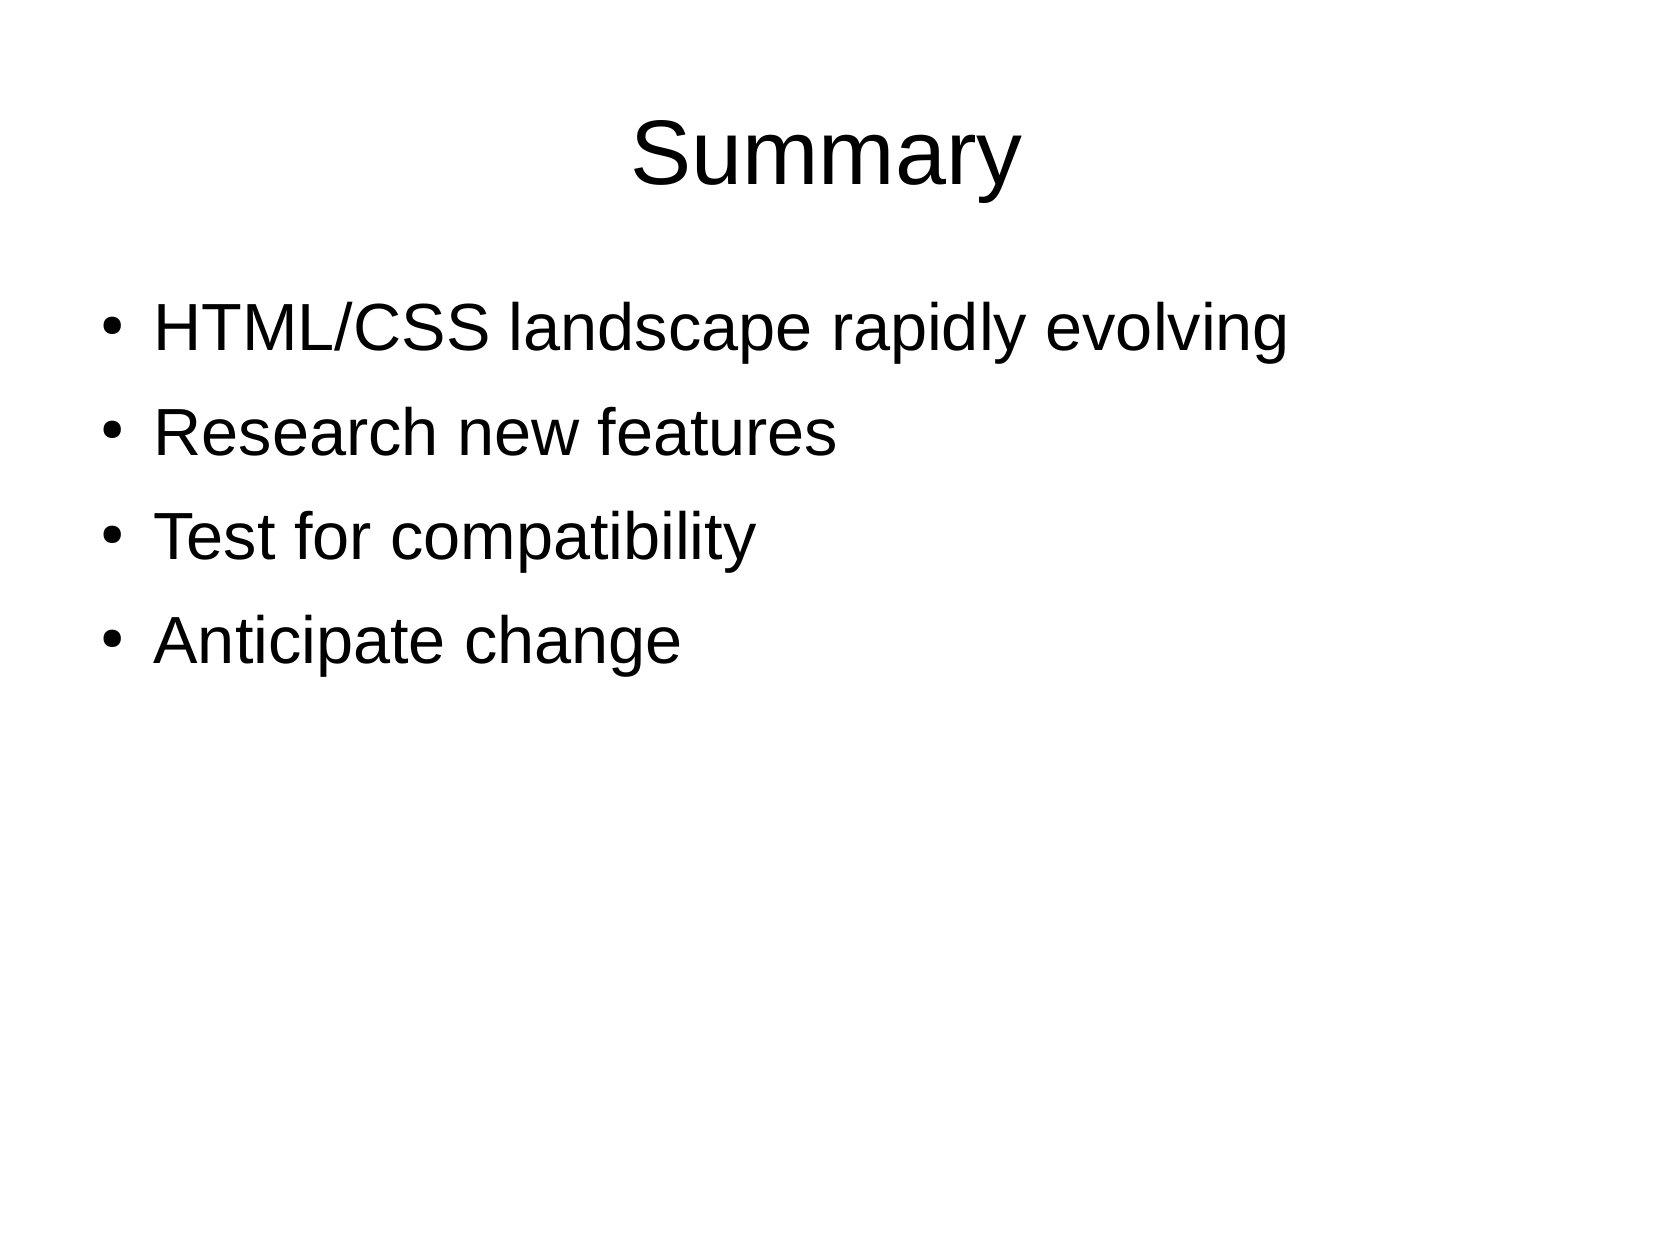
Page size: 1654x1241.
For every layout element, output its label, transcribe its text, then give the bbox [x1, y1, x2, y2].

list HTML/CSS landscape rapidly evolving Research new features Test for compatibility Anticipate change [82, 290, 1571, 1010]
title Summary [82, 49, 1571, 257]
